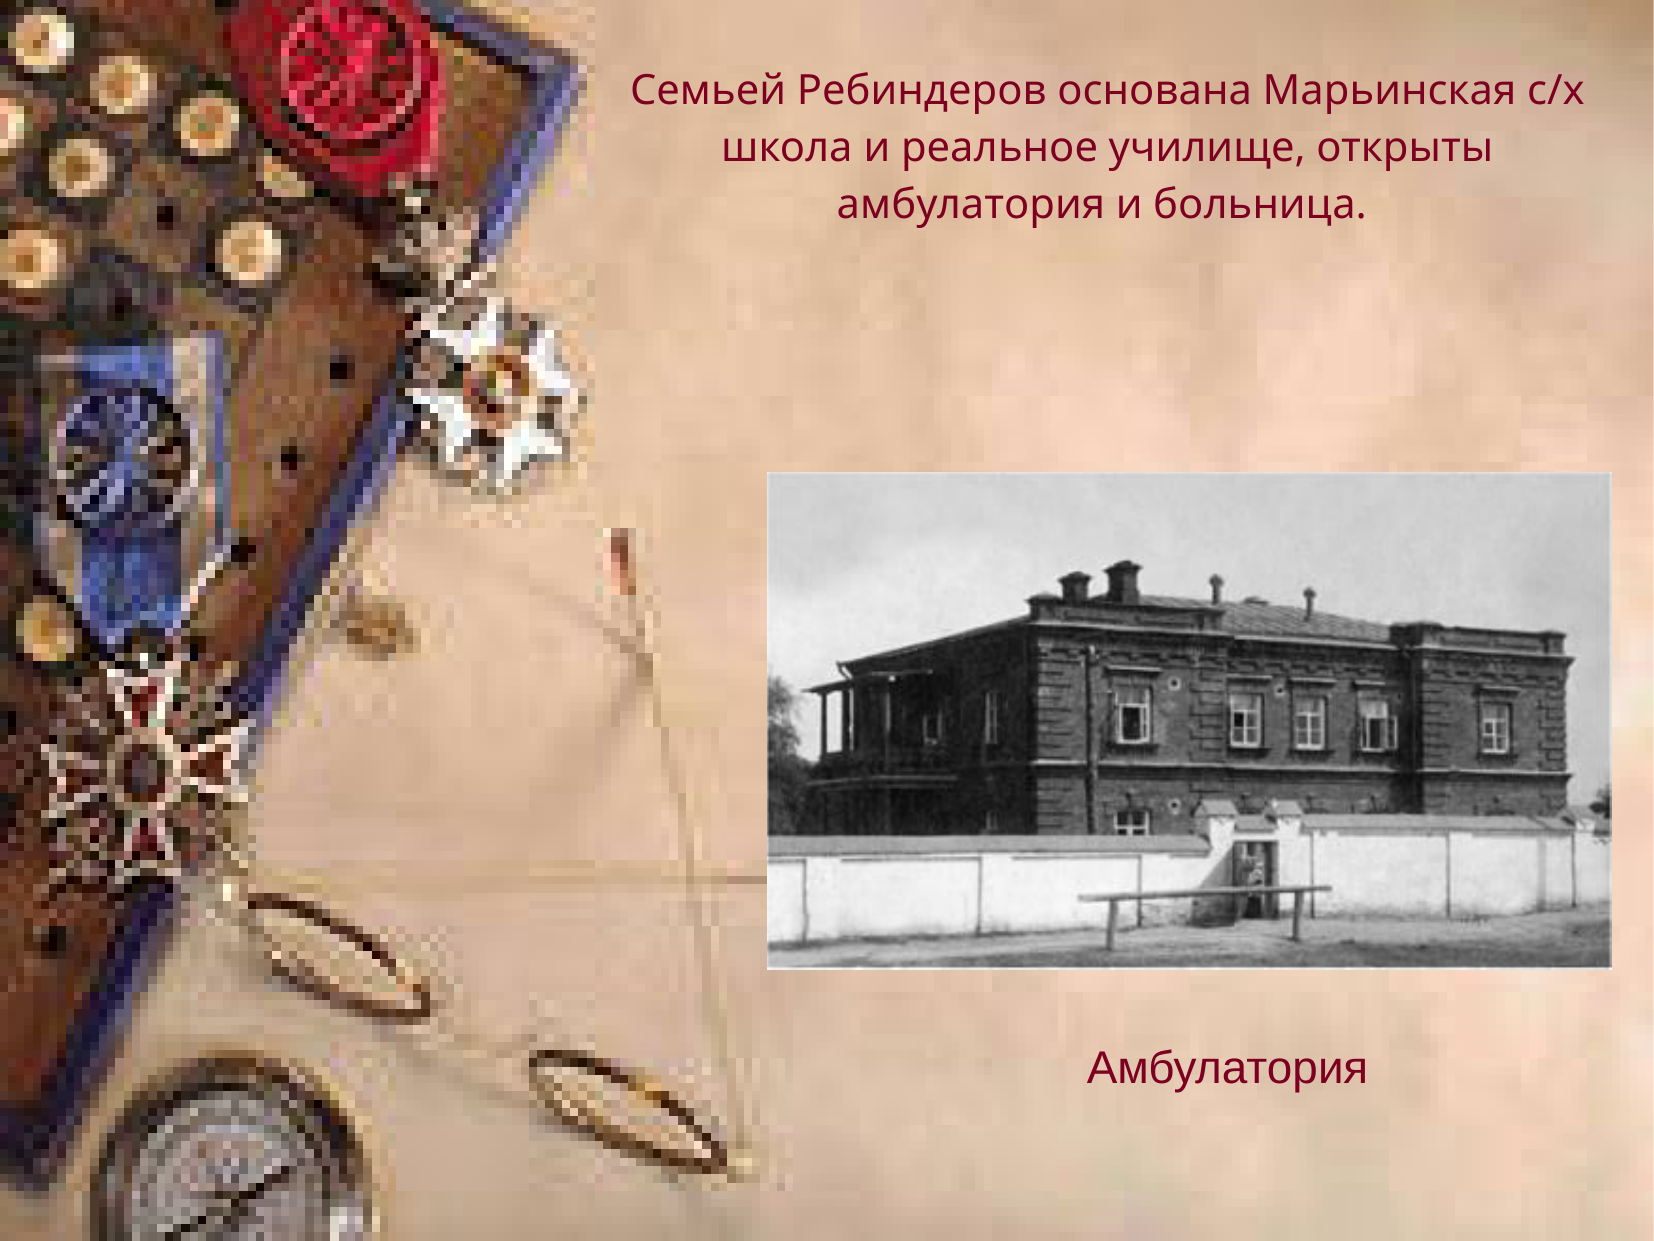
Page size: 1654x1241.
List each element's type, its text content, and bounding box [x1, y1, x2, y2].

picture [0, 0, 1654, 1241]
title Семьей Ребиндеров основана Марьинская с/х школа и реальное училище, открыты амбулатория и больница. [620, 0, 1595, 291]
list Амбулатория [1015, 1041, 1654, 1241]
